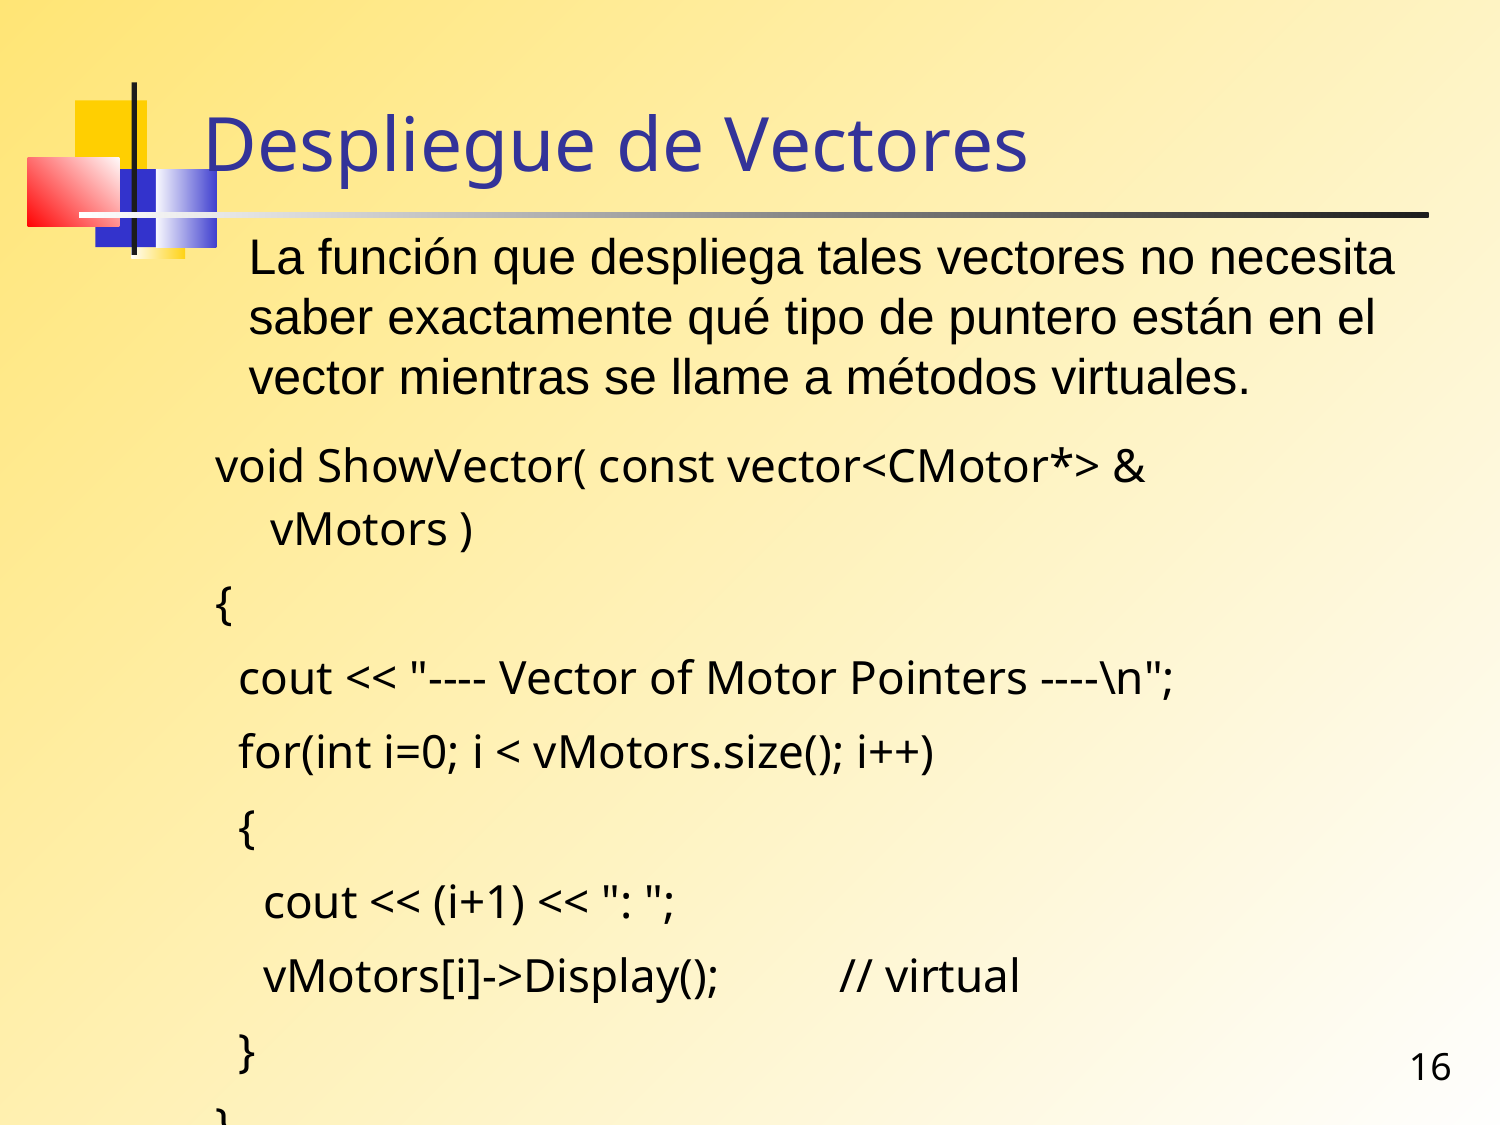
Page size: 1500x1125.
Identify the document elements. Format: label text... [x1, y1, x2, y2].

title Despliegue de Vectores [187, 37, 1466, 201]
list void ShowVector( const vector<CMotor*> & vMotors )‏ { cout << "---- Vector of Motor Pointers ----\n"; for(int i=0; i < vMotors.size(); i++)‏ { cout << (i+1) << ": "; vMotors[i]->Display(); // virtual } } [200, 425, 1375, 1032]
text_box La función que despliega tales vectores no necesita saber exactamente qué tipo de puntero están en el vector mientras se llame a métodos virtuales. [224, 217, 1463, 413]
